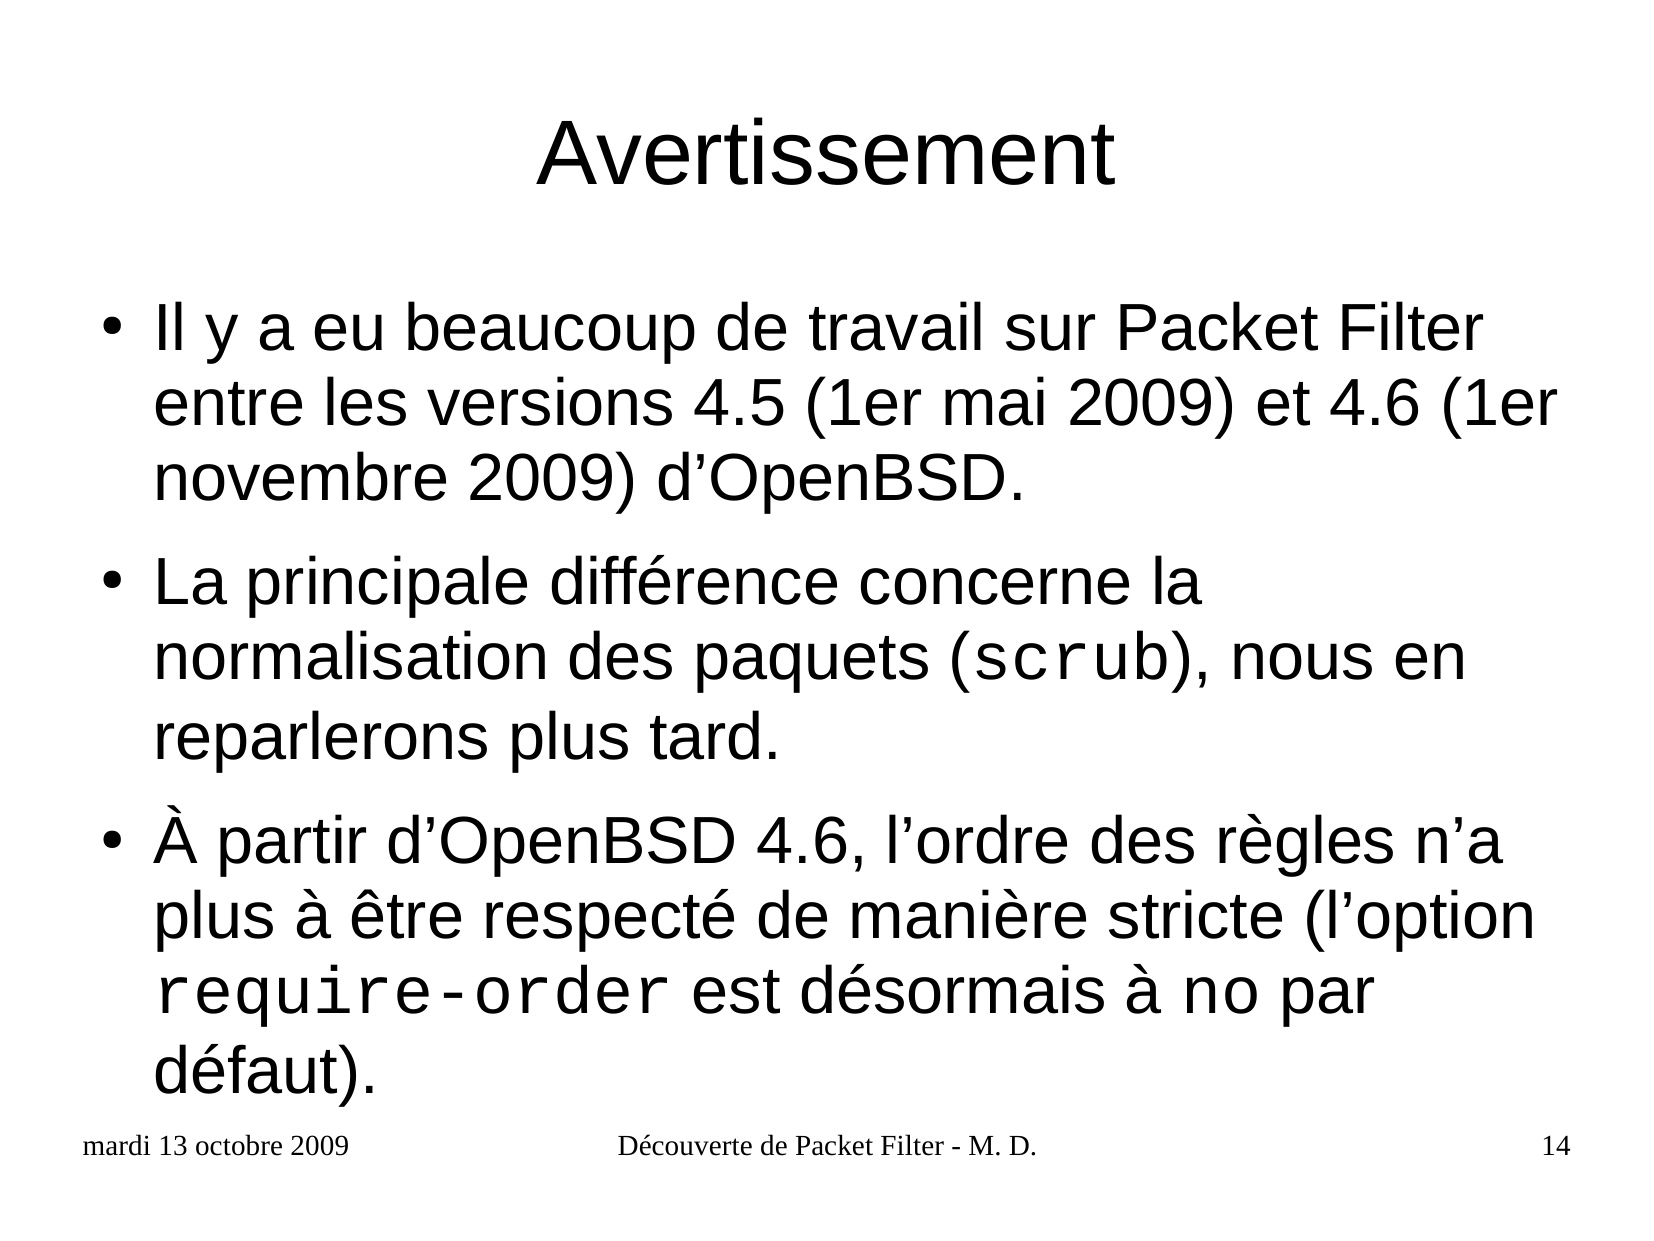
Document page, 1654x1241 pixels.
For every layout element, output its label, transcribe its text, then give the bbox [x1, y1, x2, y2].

title Avertissement [82, 49, 1571, 257]
list Il y a eu beaucoup de travail sur Packet Filter entre les versions 4.5 (1er mai 2009) et 4.6 (1er novembre 2009) d’OpenBSD. La principale différence concerne la normalisation des paquets (scrub), nous en reparlerons plus tard. À partir d’OpenBSD 4.6, l’ordre des règles n’a plus à être respecté de manière stricte (l’option require-order est désormais à no par défaut). [82, 290, 1571, 1109]
